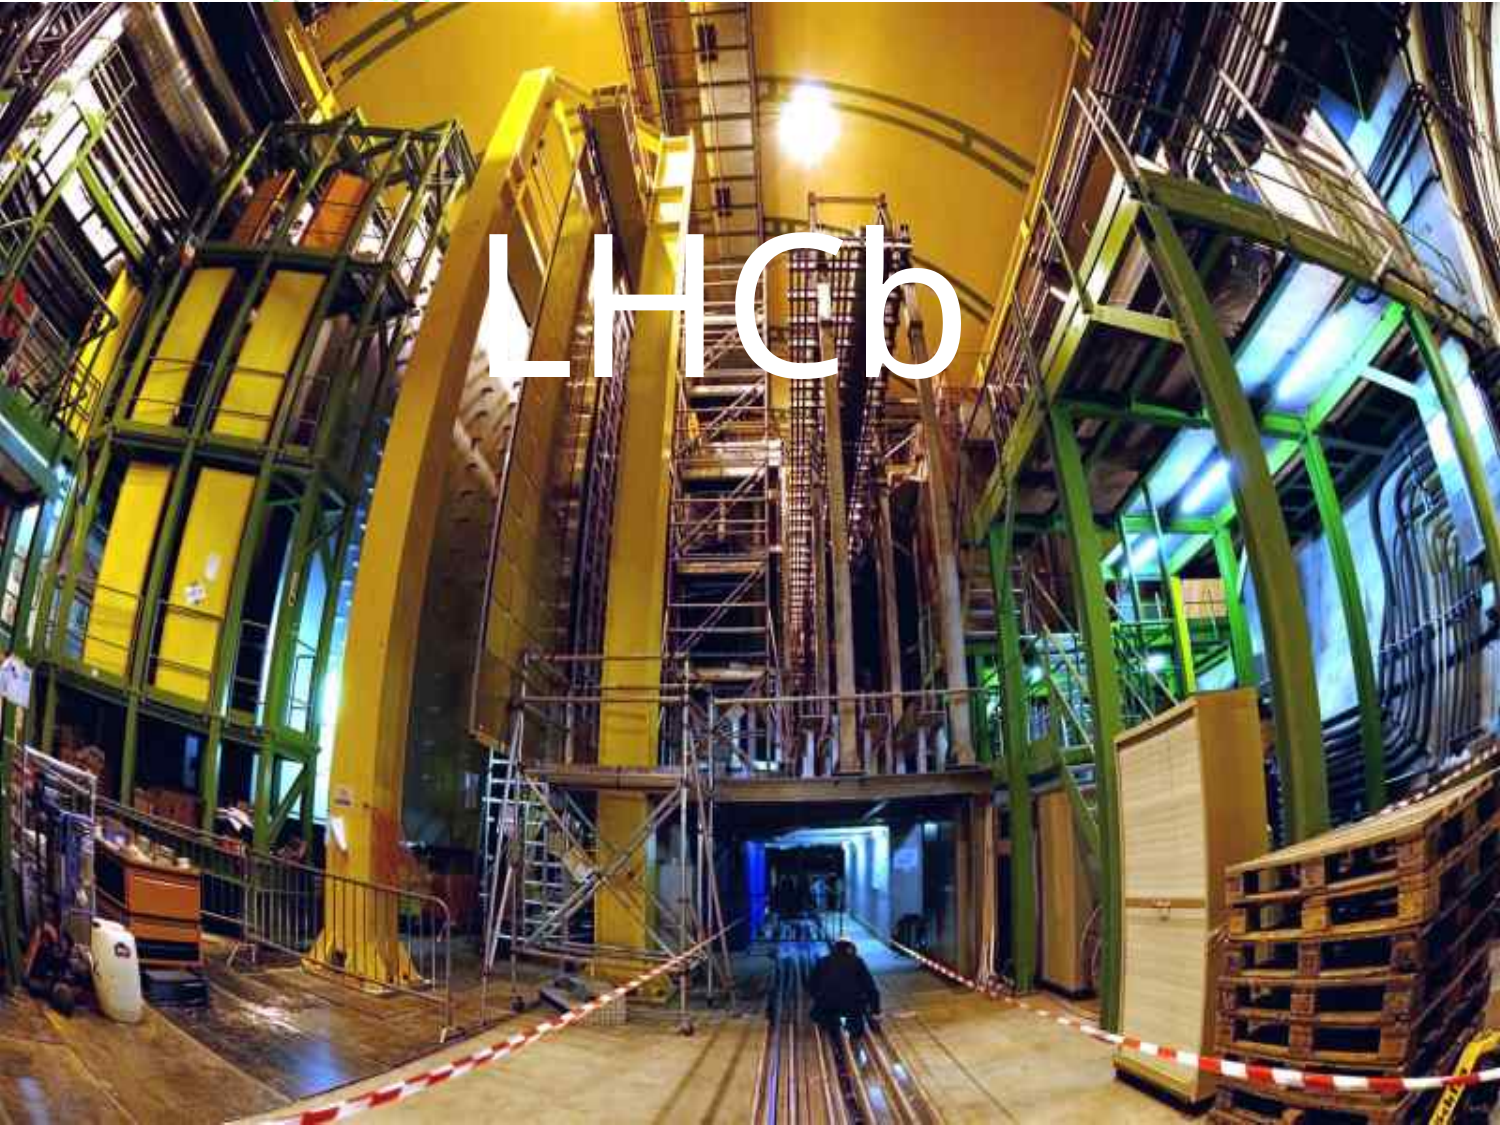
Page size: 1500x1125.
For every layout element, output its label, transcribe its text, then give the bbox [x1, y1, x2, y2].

text_box LHCb [455, 170, 1044, 425]
picture [0, 0, 1500, 1125]
